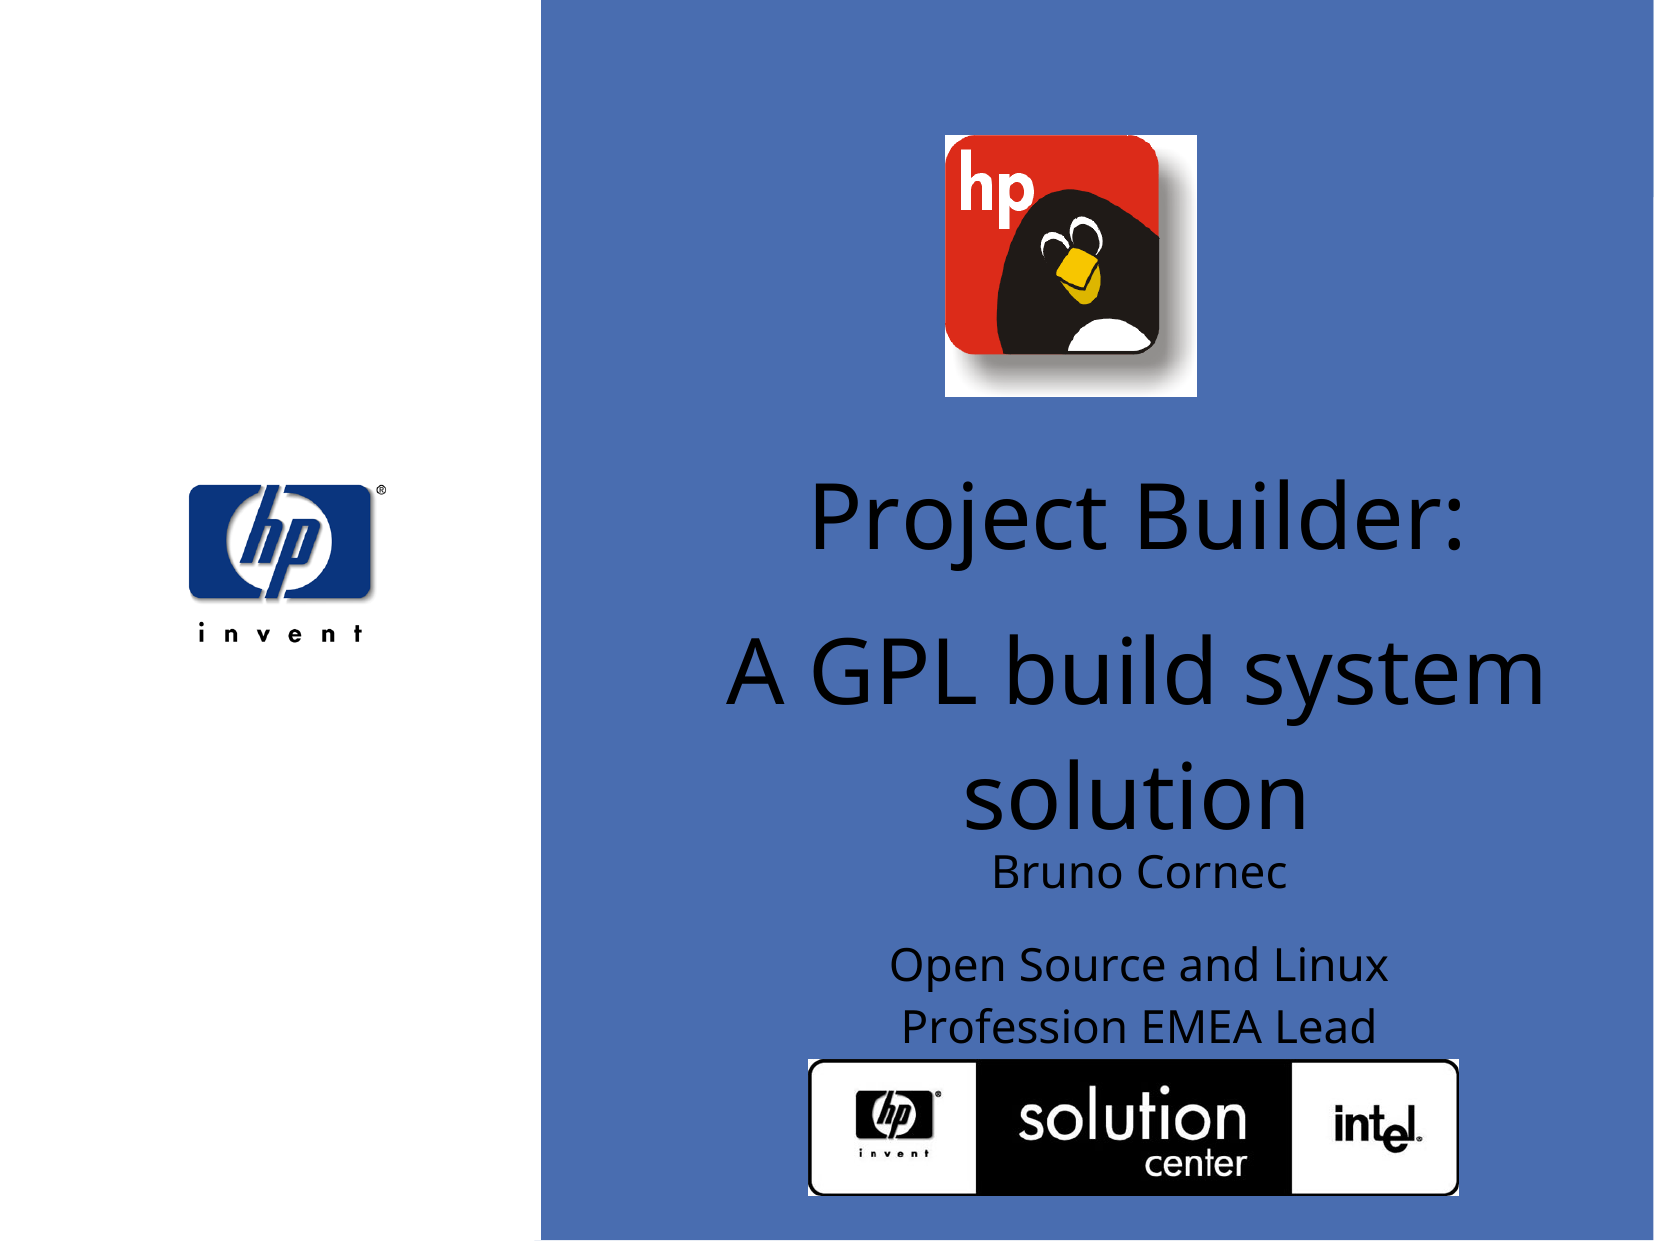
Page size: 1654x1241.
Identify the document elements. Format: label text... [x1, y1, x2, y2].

list Bruno Cornec Open Source and Linux Profession EMEA Lead [695, 753, 1501, 1032]
picture [186, 478, 388, 644]
text_box [0, 0, 1654, 1241]
picture [808, 1059, 1459, 1196]
list Project Builder: A GPL build system solution [582, 262, 1610, 814]
picture [945, 135, 1197, 262]
